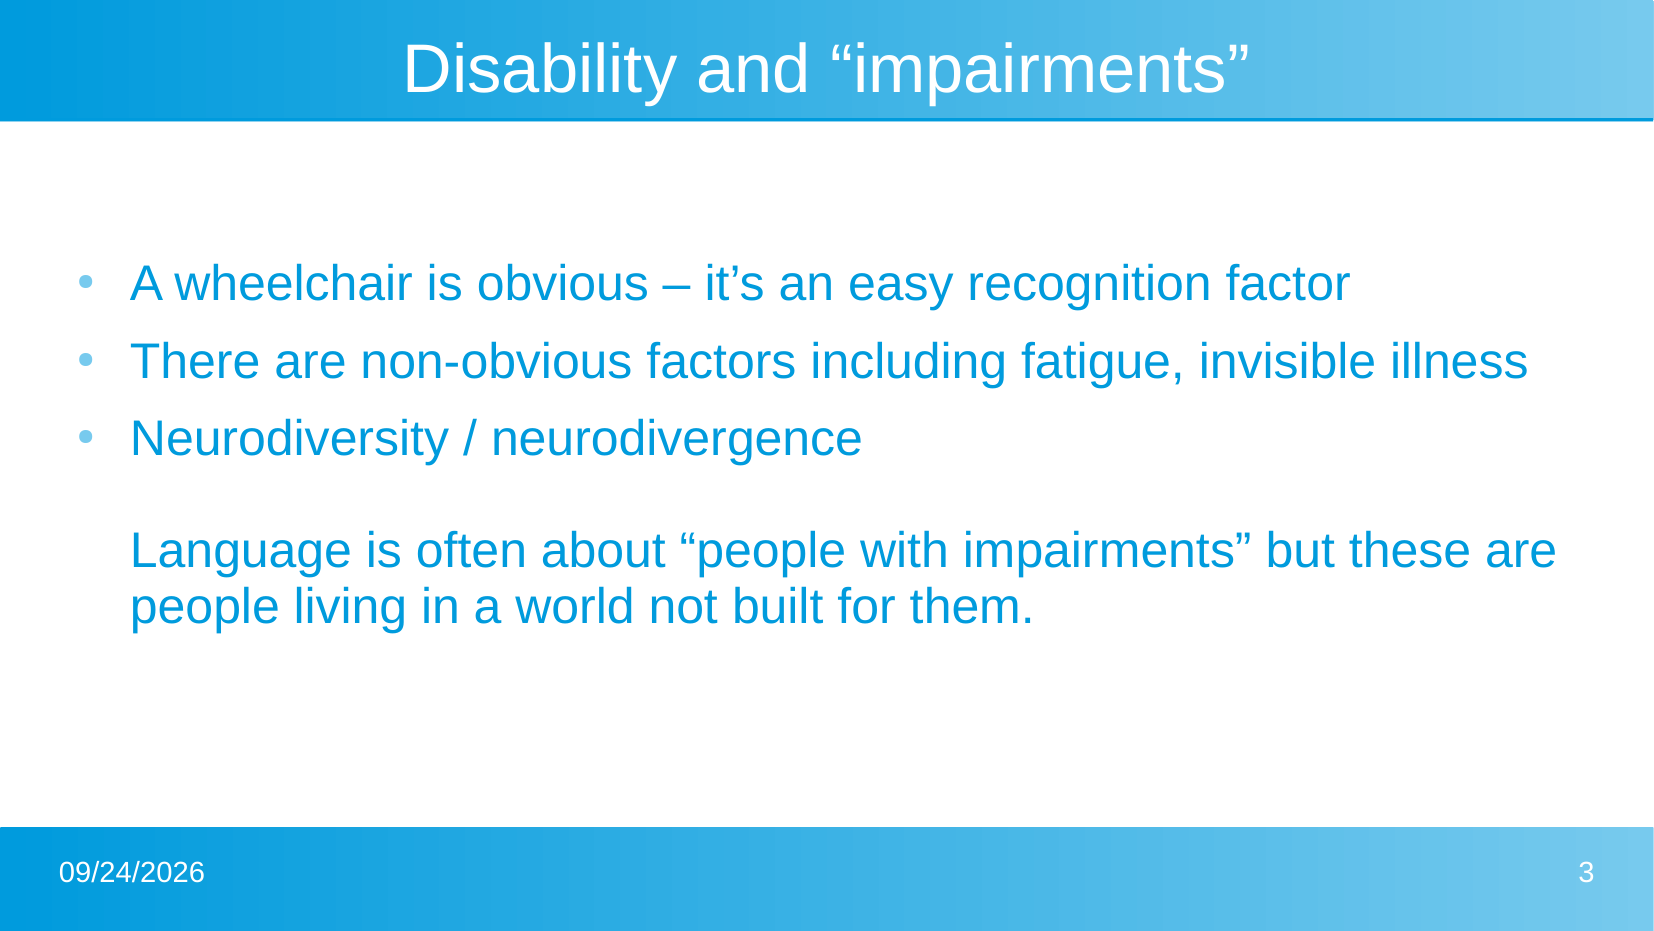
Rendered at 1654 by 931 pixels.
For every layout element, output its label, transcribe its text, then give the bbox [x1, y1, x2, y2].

list A wheelchair is obvious – it’s an easy recognition factor There are non-obvious factors including fatigue, invisible illness Neurodiversity / neurodivergence Language is often about “people with impairments” but these are people living in a world not built for them. [59, 177, 1595, 768]
title Disability and “impairments” [59, 29, 1595, 108]
